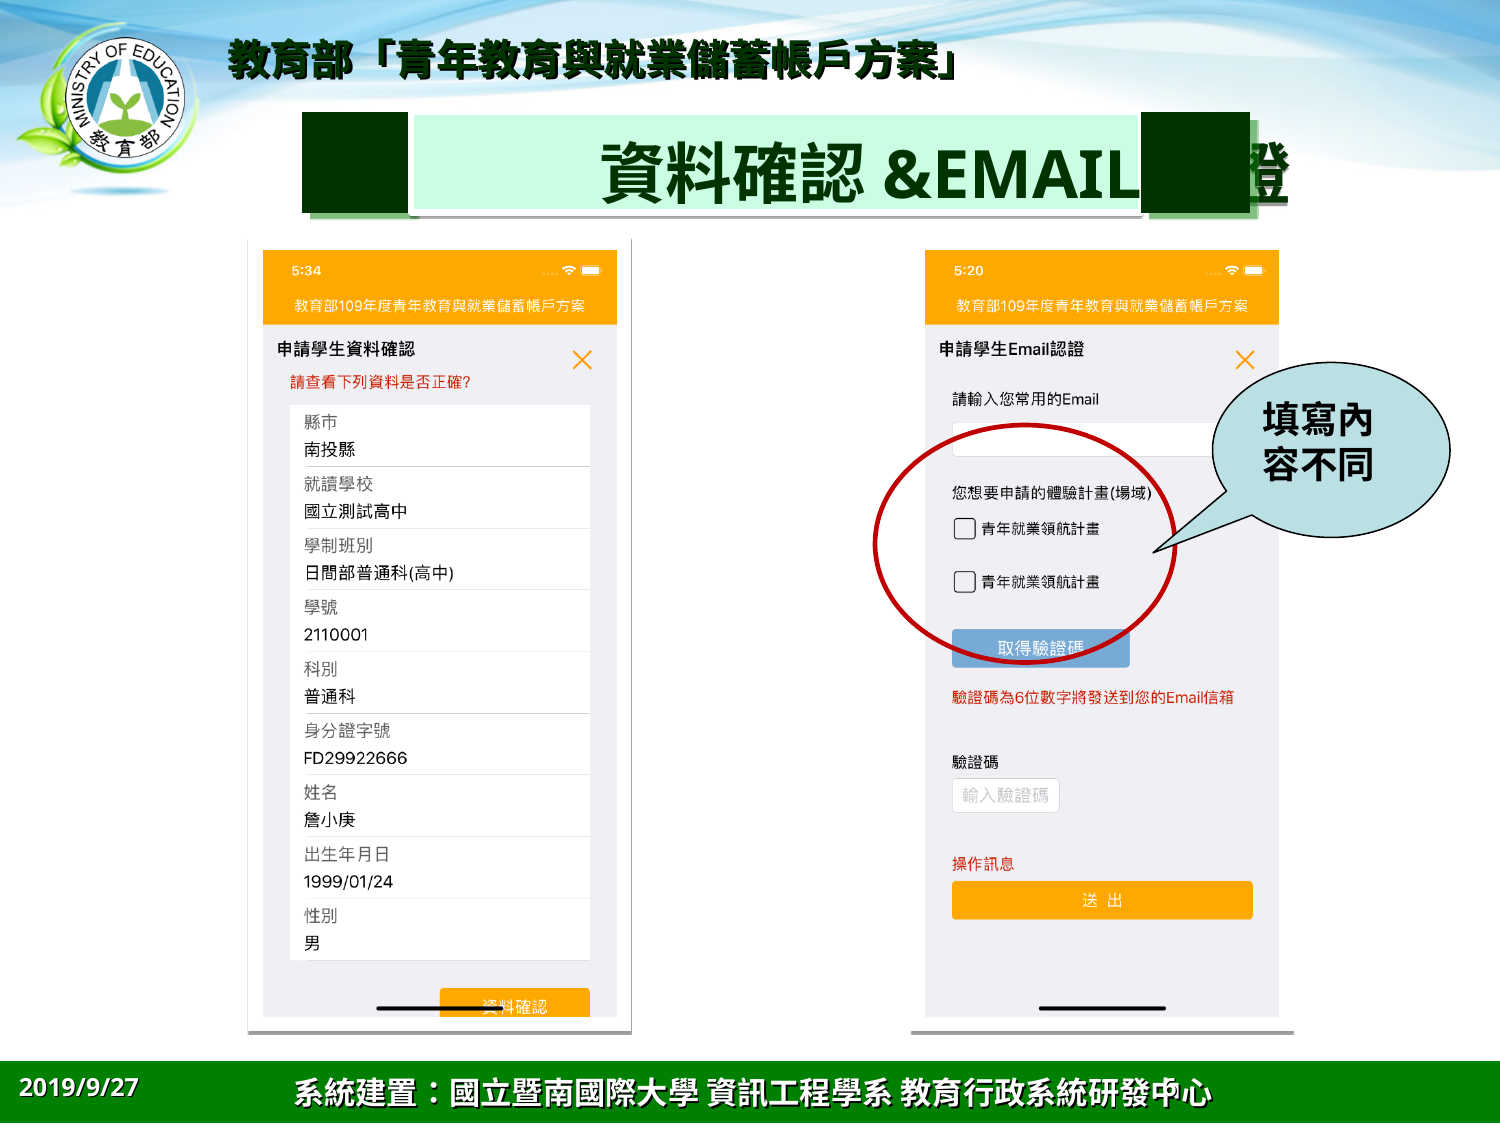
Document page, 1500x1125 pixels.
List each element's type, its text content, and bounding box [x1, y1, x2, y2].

text_box [1141, 112, 1250, 213]
picture [262, 249, 617, 1017]
picture [924, 516, 1280, 1017]
text_box 填寫內容不同 [1153, 362, 1451, 553]
text_box 資料確認&EMAIL驗證 [411, 112, 1141, 213]
text_box 2019/9/27 [3, 1063, 354, 1117]
picture [924, 428, 1172, 660]
text_box [302, 112, 411, 213]
picture [924, 249, 1280, 531]
text_box 6 [1147, 1063, 1498, 1117]
